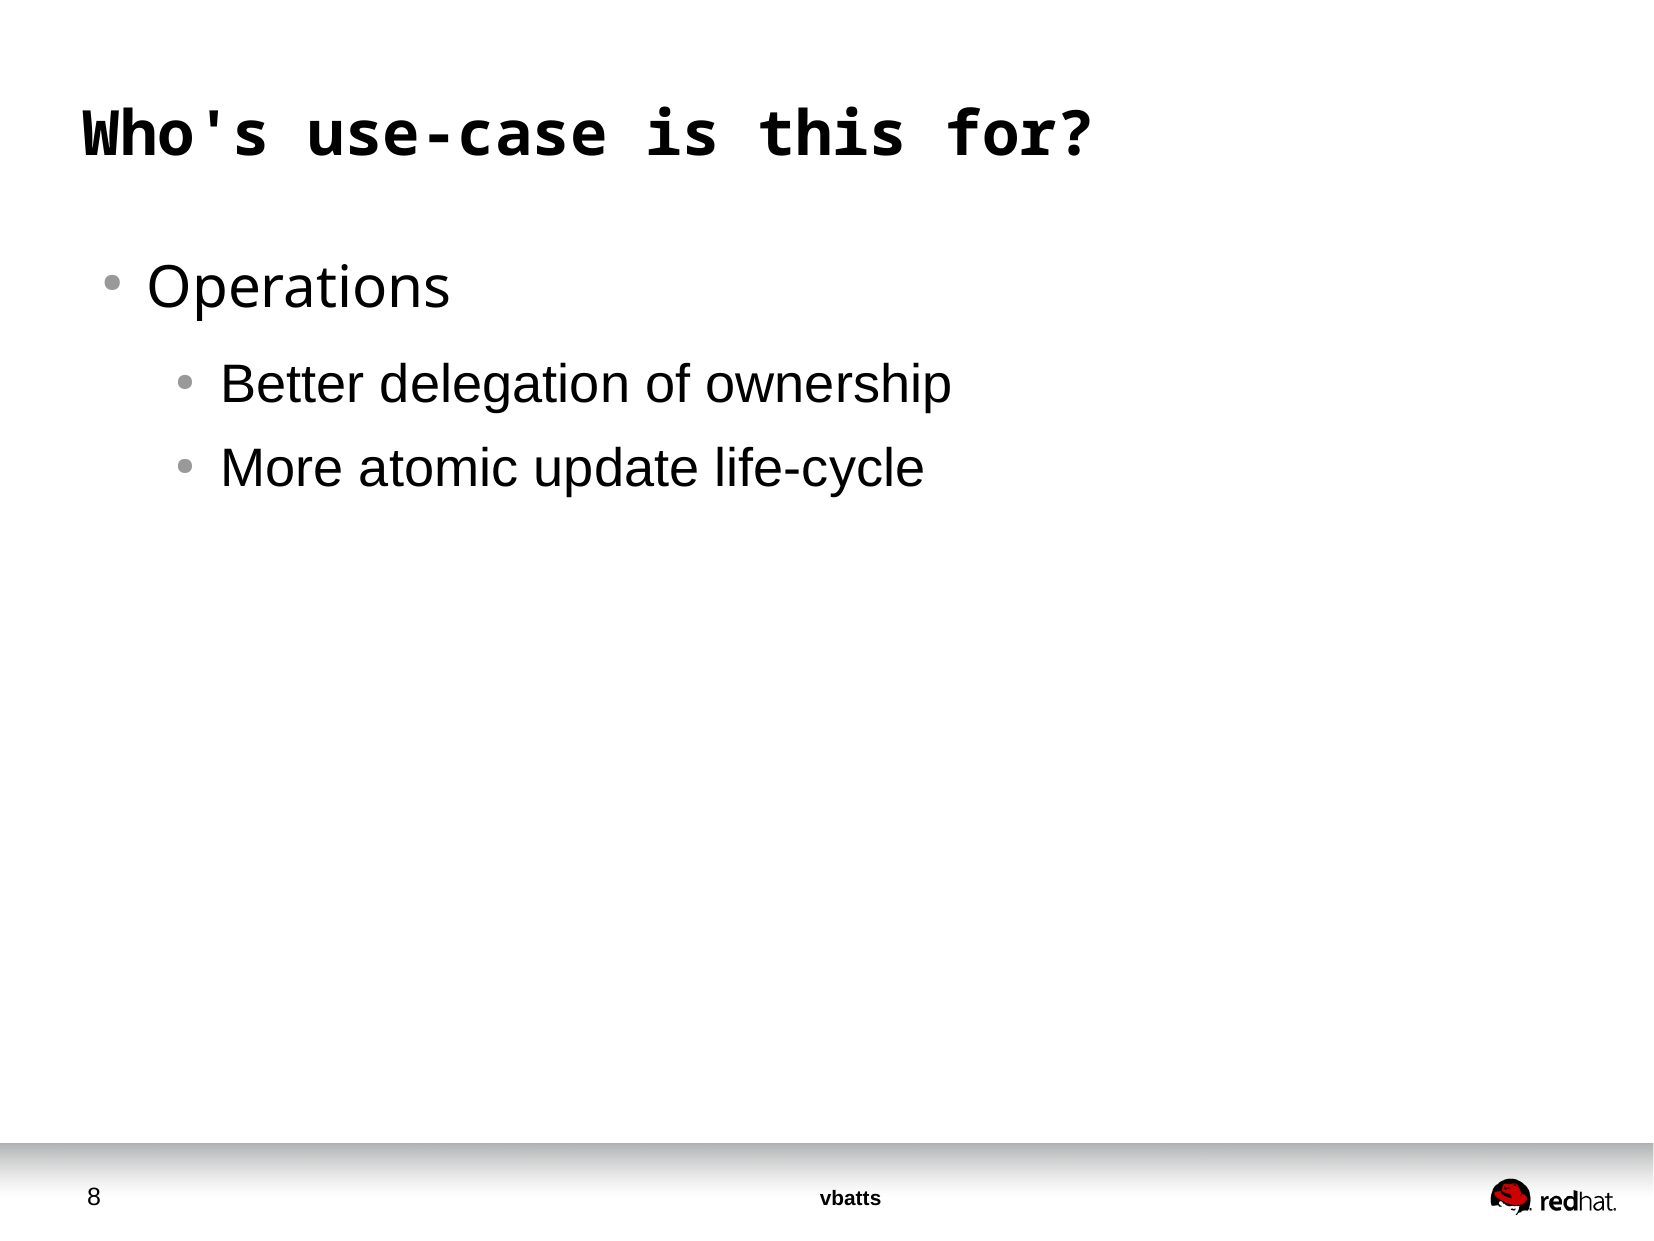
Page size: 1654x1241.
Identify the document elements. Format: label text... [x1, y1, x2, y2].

picture [0, 1143, 1654, 1241]
title Who's use-case is this for? [82, 37, 1571, 226]
list Operations Better delegation of ownership More atomic update life-cycle [86, 244, 1576, 1039]
